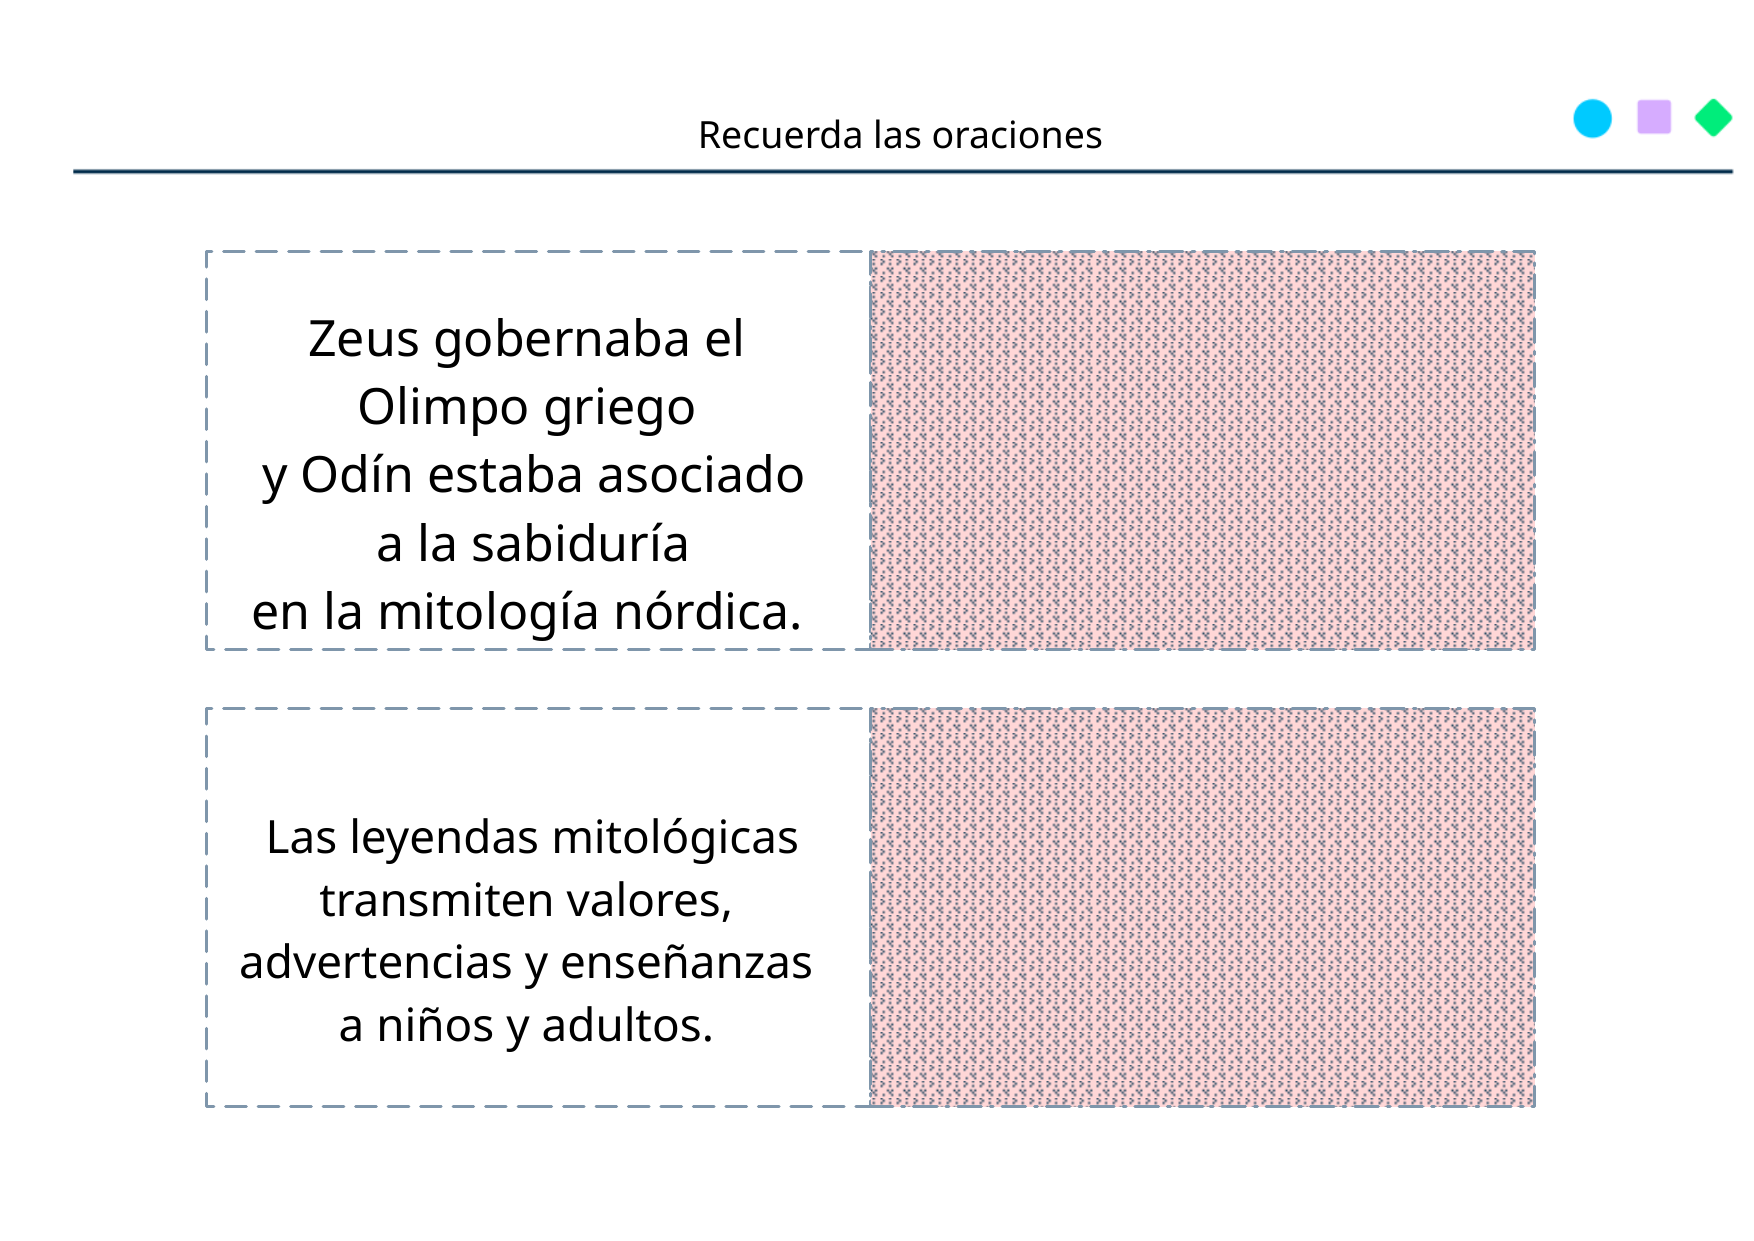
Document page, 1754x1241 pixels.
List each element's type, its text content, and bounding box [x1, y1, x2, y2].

text_box Zeus gobernaba el Olimpo griego y Odín estaba asociado a la sabiduría en la mitología nórdica. [236, 295, 879, 621]
text_box [870, 708, 1535, 1107]
text_box [870, 251, 1535, 650]
picture [59, 70, 1743, 197]
text_box Las leyendas mitológicas transmiten valores, advertencias y enseñanzas a niños y adultos. [224, 797, 875, 1040]
